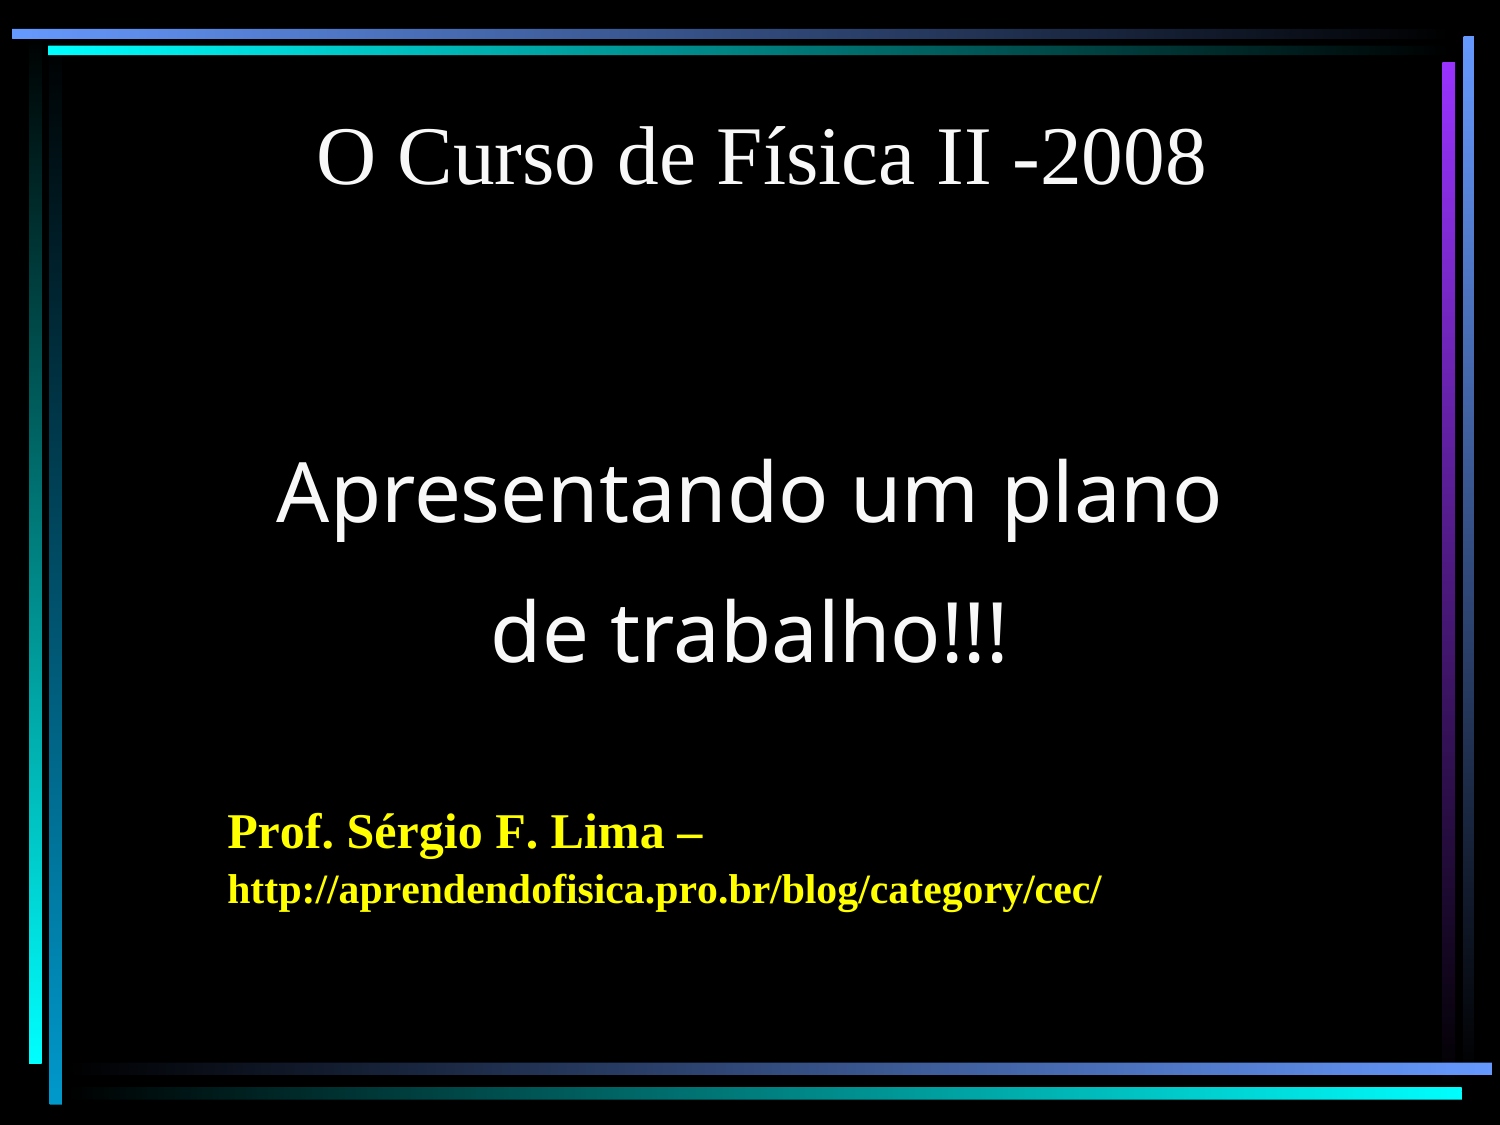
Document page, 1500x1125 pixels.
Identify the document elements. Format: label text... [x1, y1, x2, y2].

title O Curso de Física II -2008 [125, 87, 1401, 219]
subtitle Apresentando um plano de trabalho!!! [225, 399, 1276, 662]
text_box Prof. Sérgio F. Lima – http://aprendendofisica.pro.br/blog/category/cec/ [212, 787, 1363, 921]
